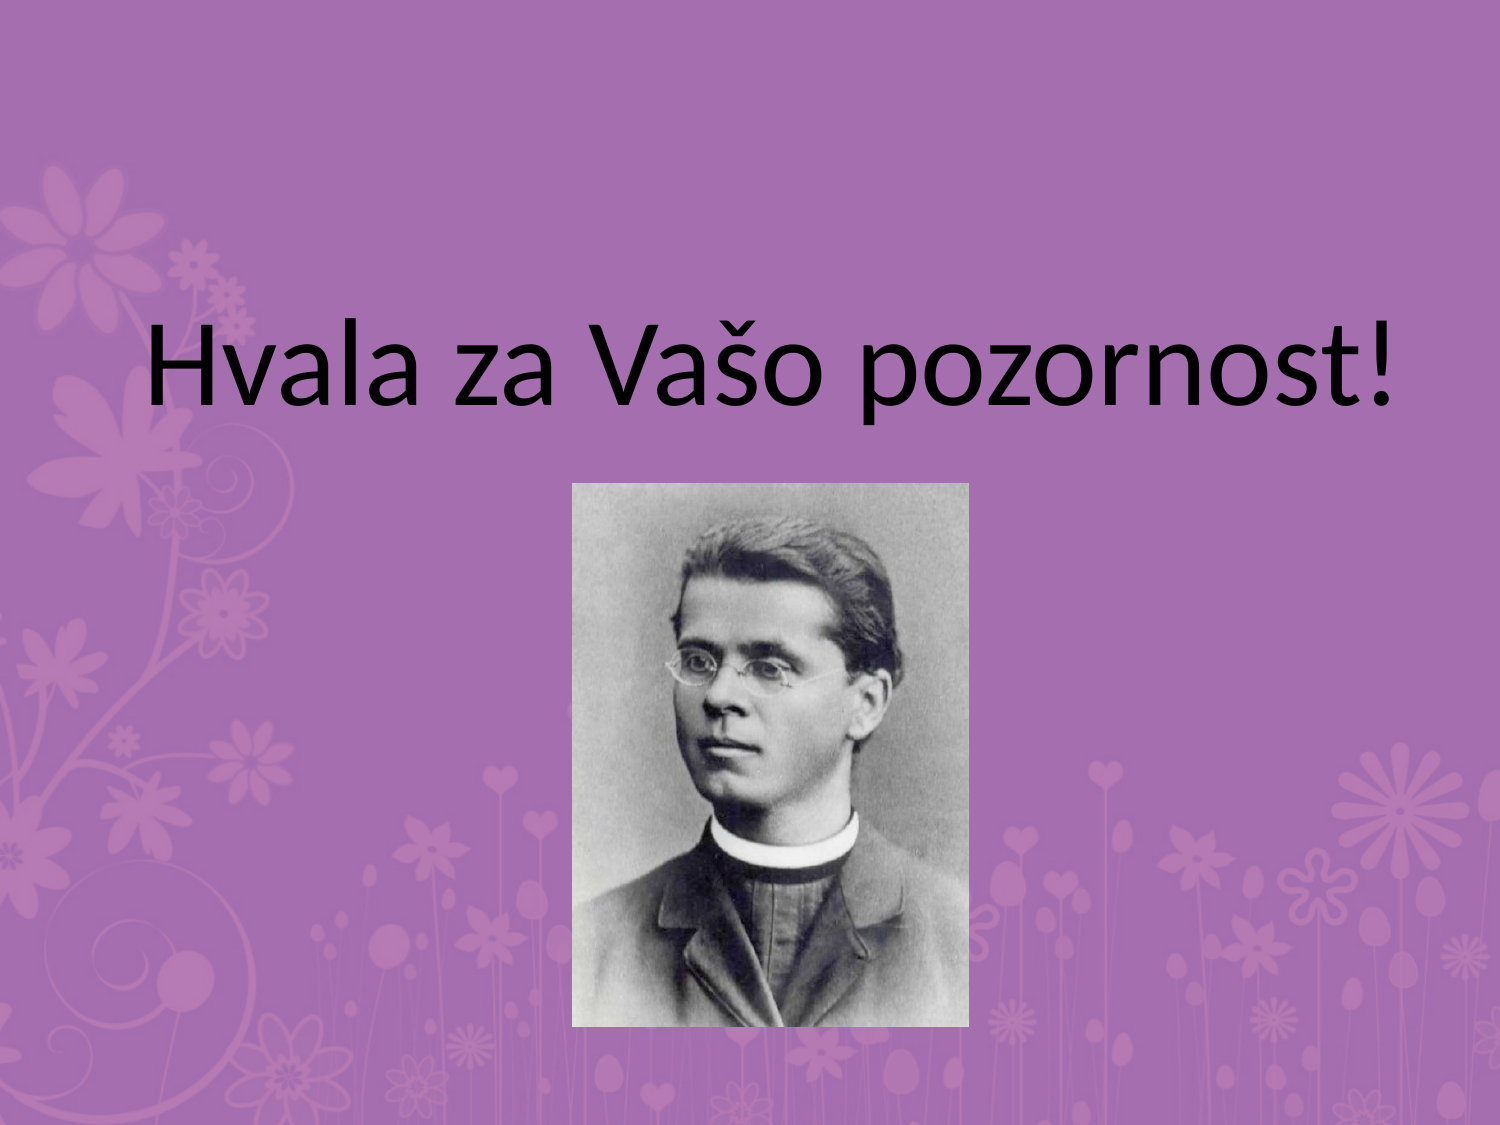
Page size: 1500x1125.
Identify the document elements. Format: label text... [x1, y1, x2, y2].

title Hvala za Vašo pozornost! [112, 220, 1436, 492]
picture [0, 0, 1500, 1125]
